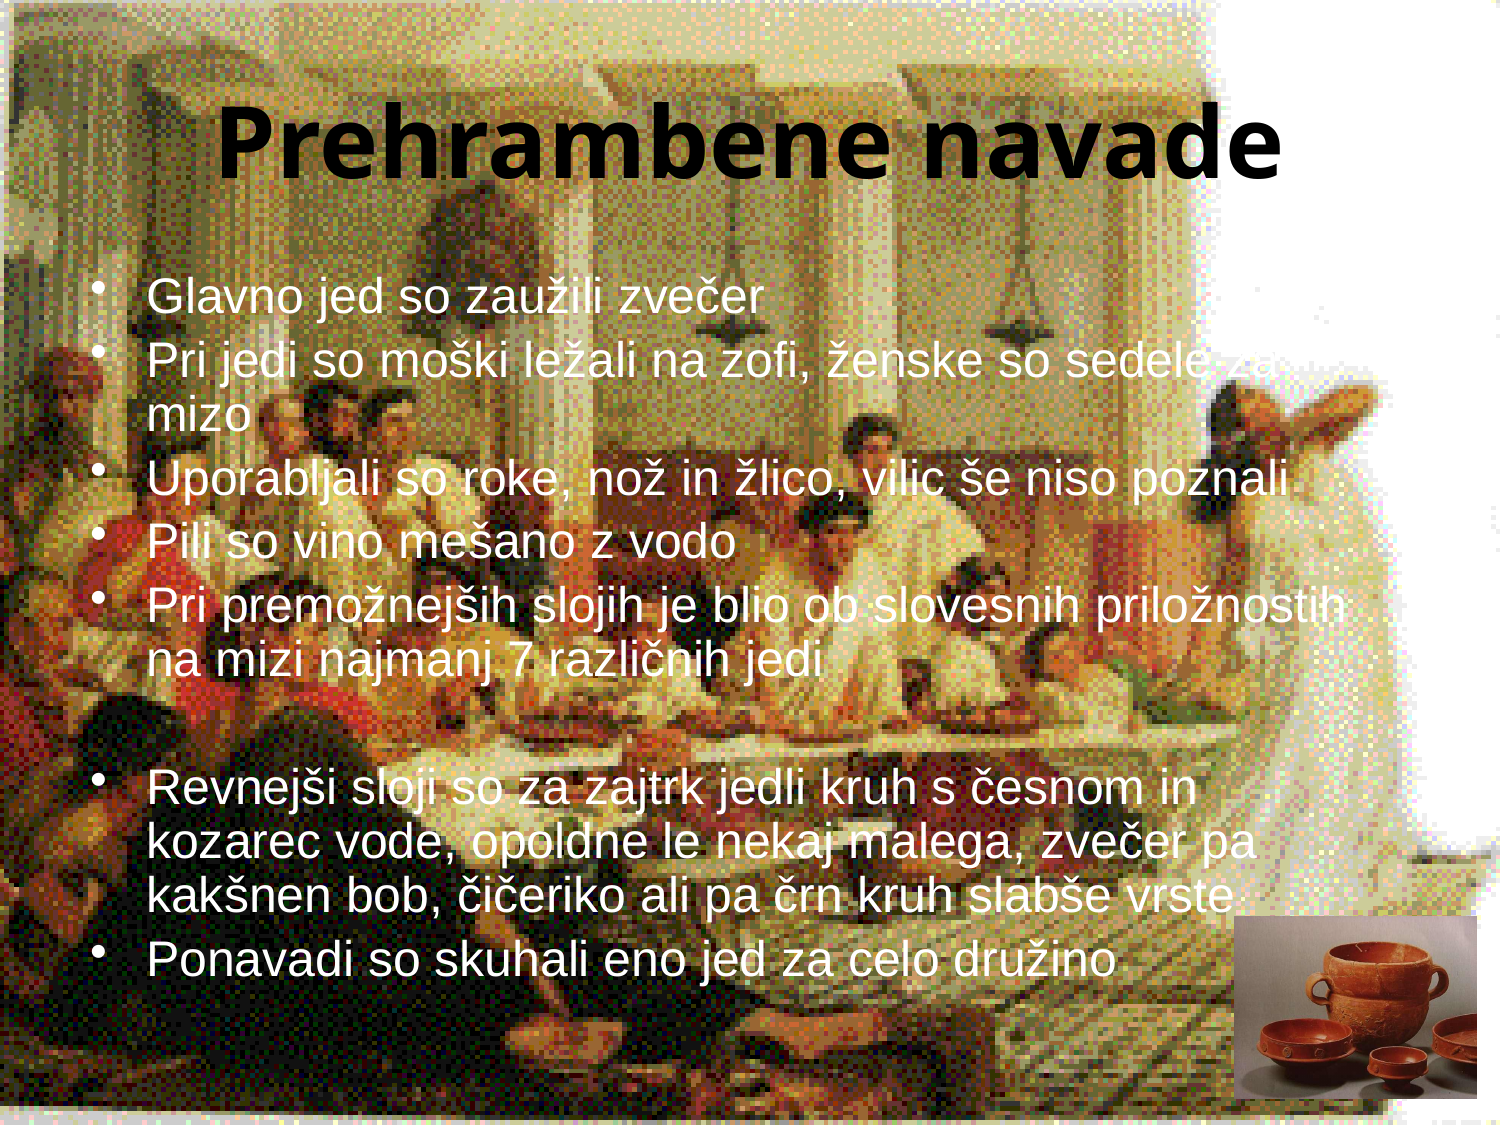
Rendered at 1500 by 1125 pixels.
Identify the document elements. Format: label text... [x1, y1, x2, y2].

list Glavno jed so zaužili zvečer Pri jedi so moški ležali na zofi, ženske so sedele za mizo Uporabljali so roke, nož in žlico, vilic še niso poznali Pili so vino mešano z vodo Pri premožnejših slojih je blio ob slovesnih priložnostih na mizi najmanj 7 različnih jedi Revnejši sloji so za zajtrk jedli kruh s česnom in kozarec vode, opoldne le nekaj malega, zvečer pa kakšnen bob, čičeriko ali pa črn kruh slabše vrste Ponavadi so skuhali eno jed za celo družino [75, 262, 1365, 1035]
title Prehrambene navade [75, 45, 1425, 233]
picture [0, 0, 1500, 1125]
